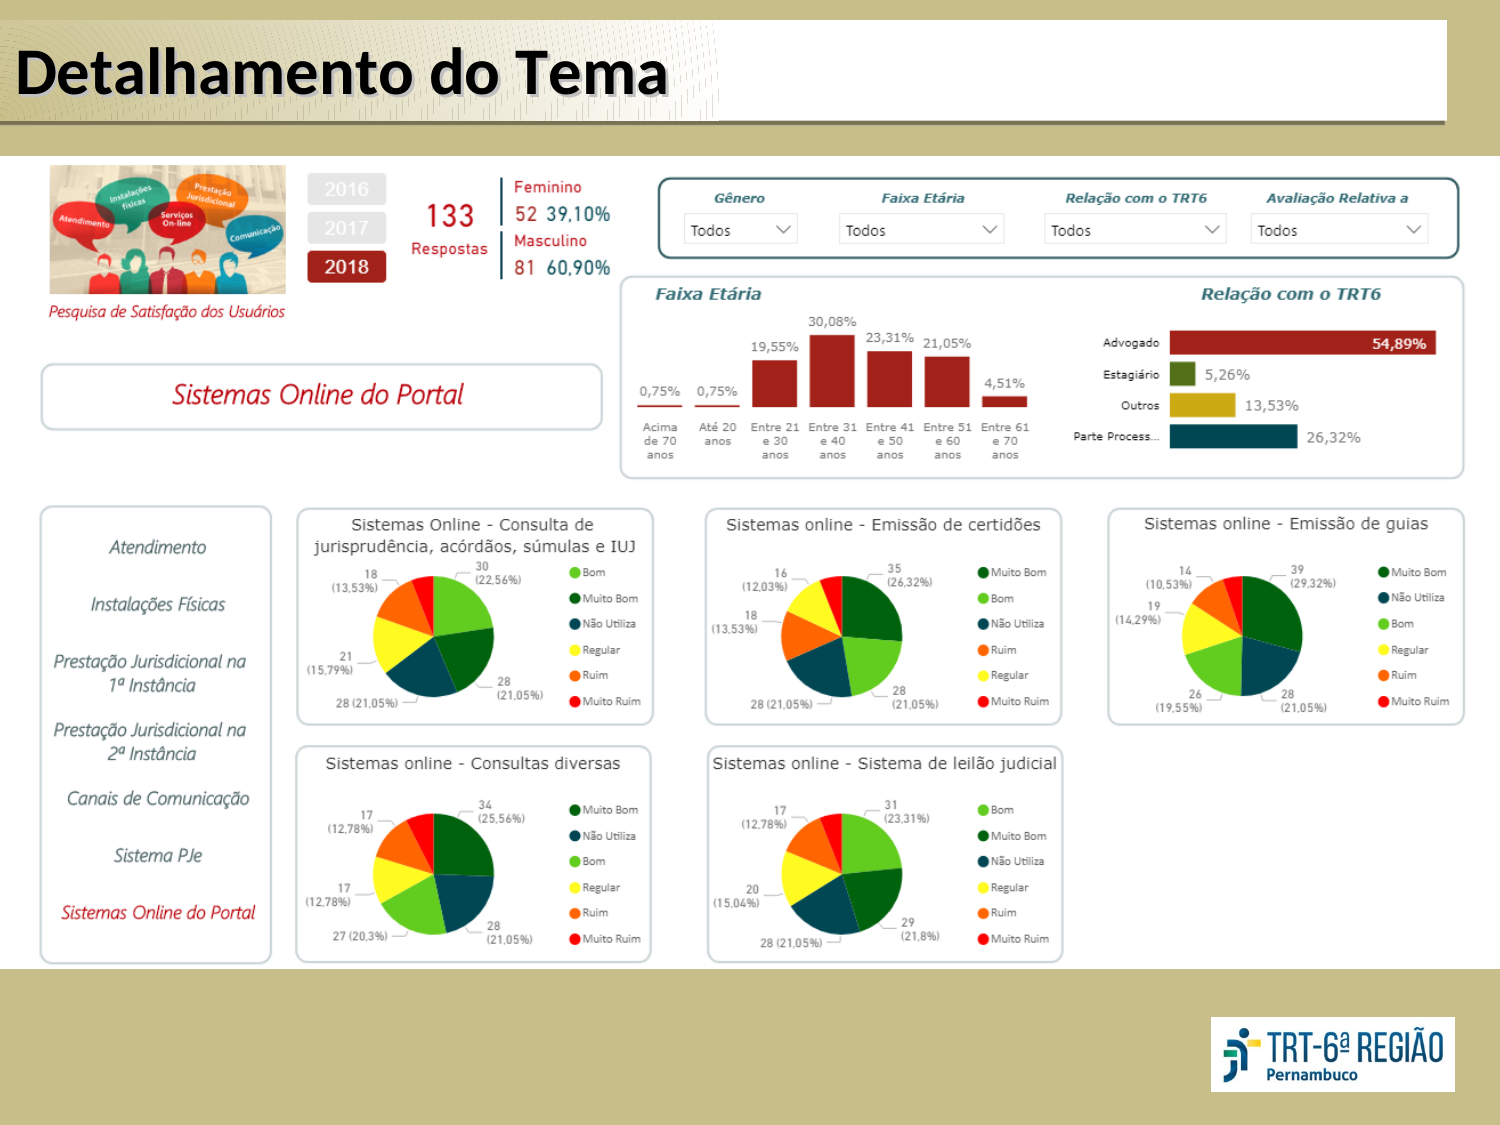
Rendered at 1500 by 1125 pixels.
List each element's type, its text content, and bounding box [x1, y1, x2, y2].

picture [1211, 1017, 1455, 1092]
text_box [0, 969, 1500, 1125]
text_box Detalhamento do Tema [0, 20, 1447, 121]
picture [19, 156, 1479, 969]
text_box [0, 0, 1500, 156]
